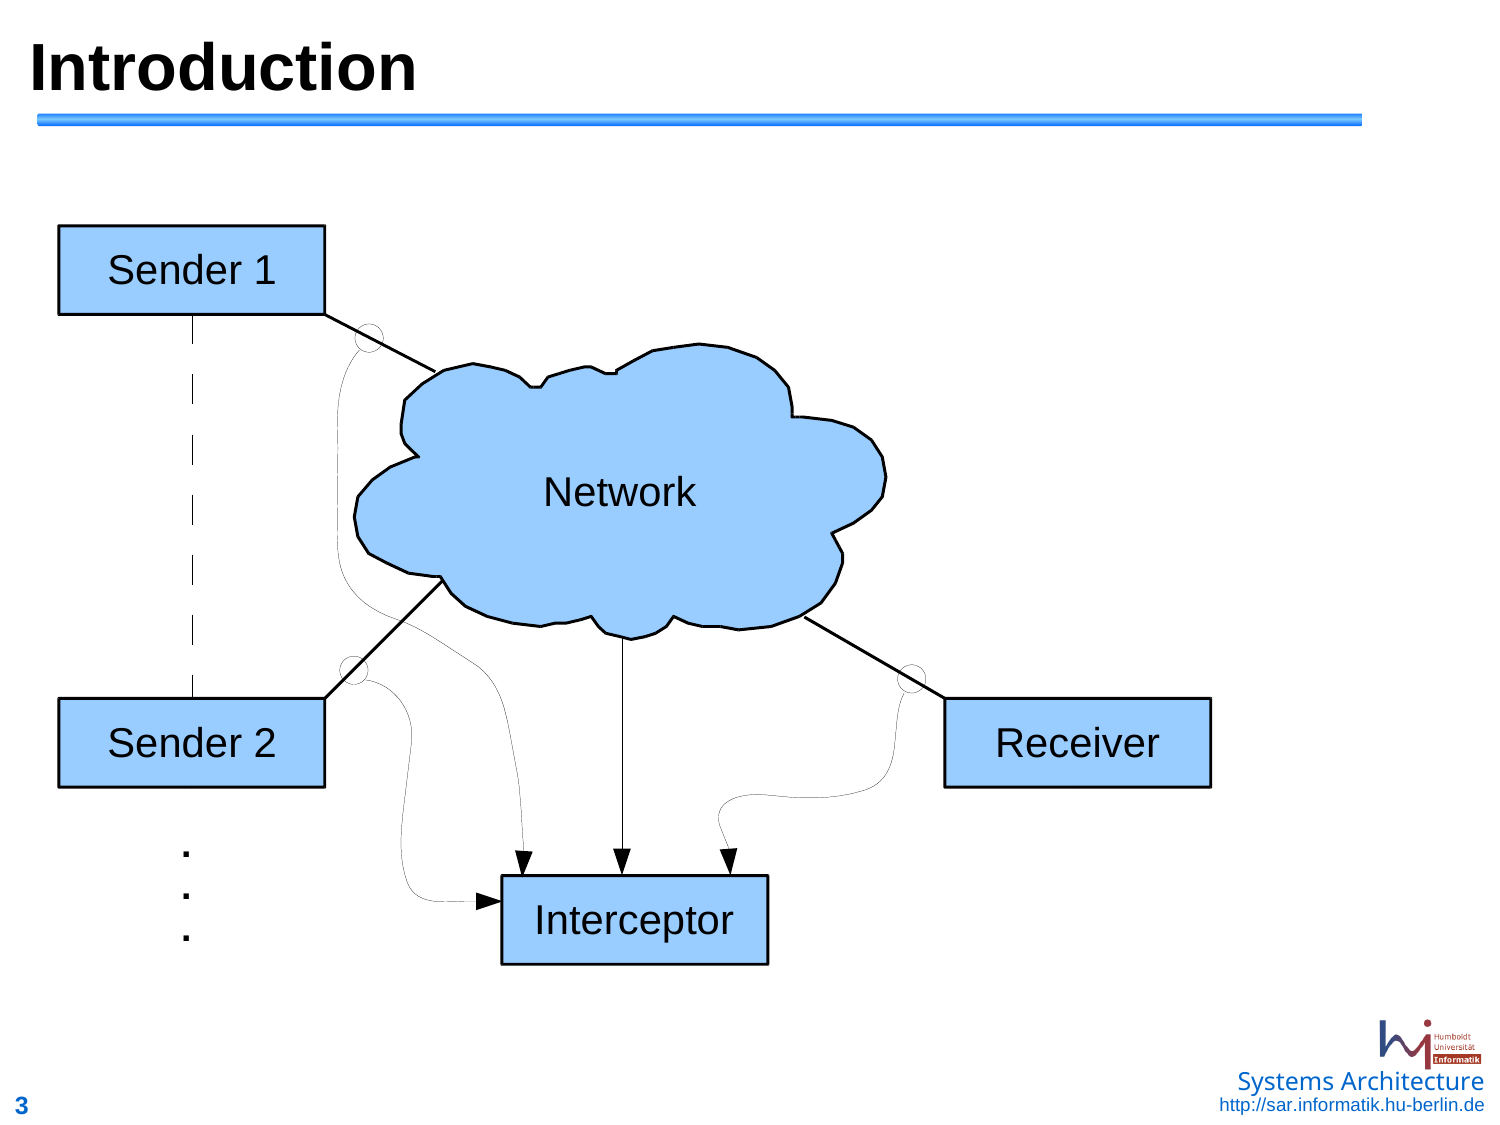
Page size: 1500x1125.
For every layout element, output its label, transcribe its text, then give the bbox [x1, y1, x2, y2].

chart [29, 137, 1500, 1059]
picture [1376, 1059, 1483, 1071]
title Introduction [29, 19, 1500, 115]
